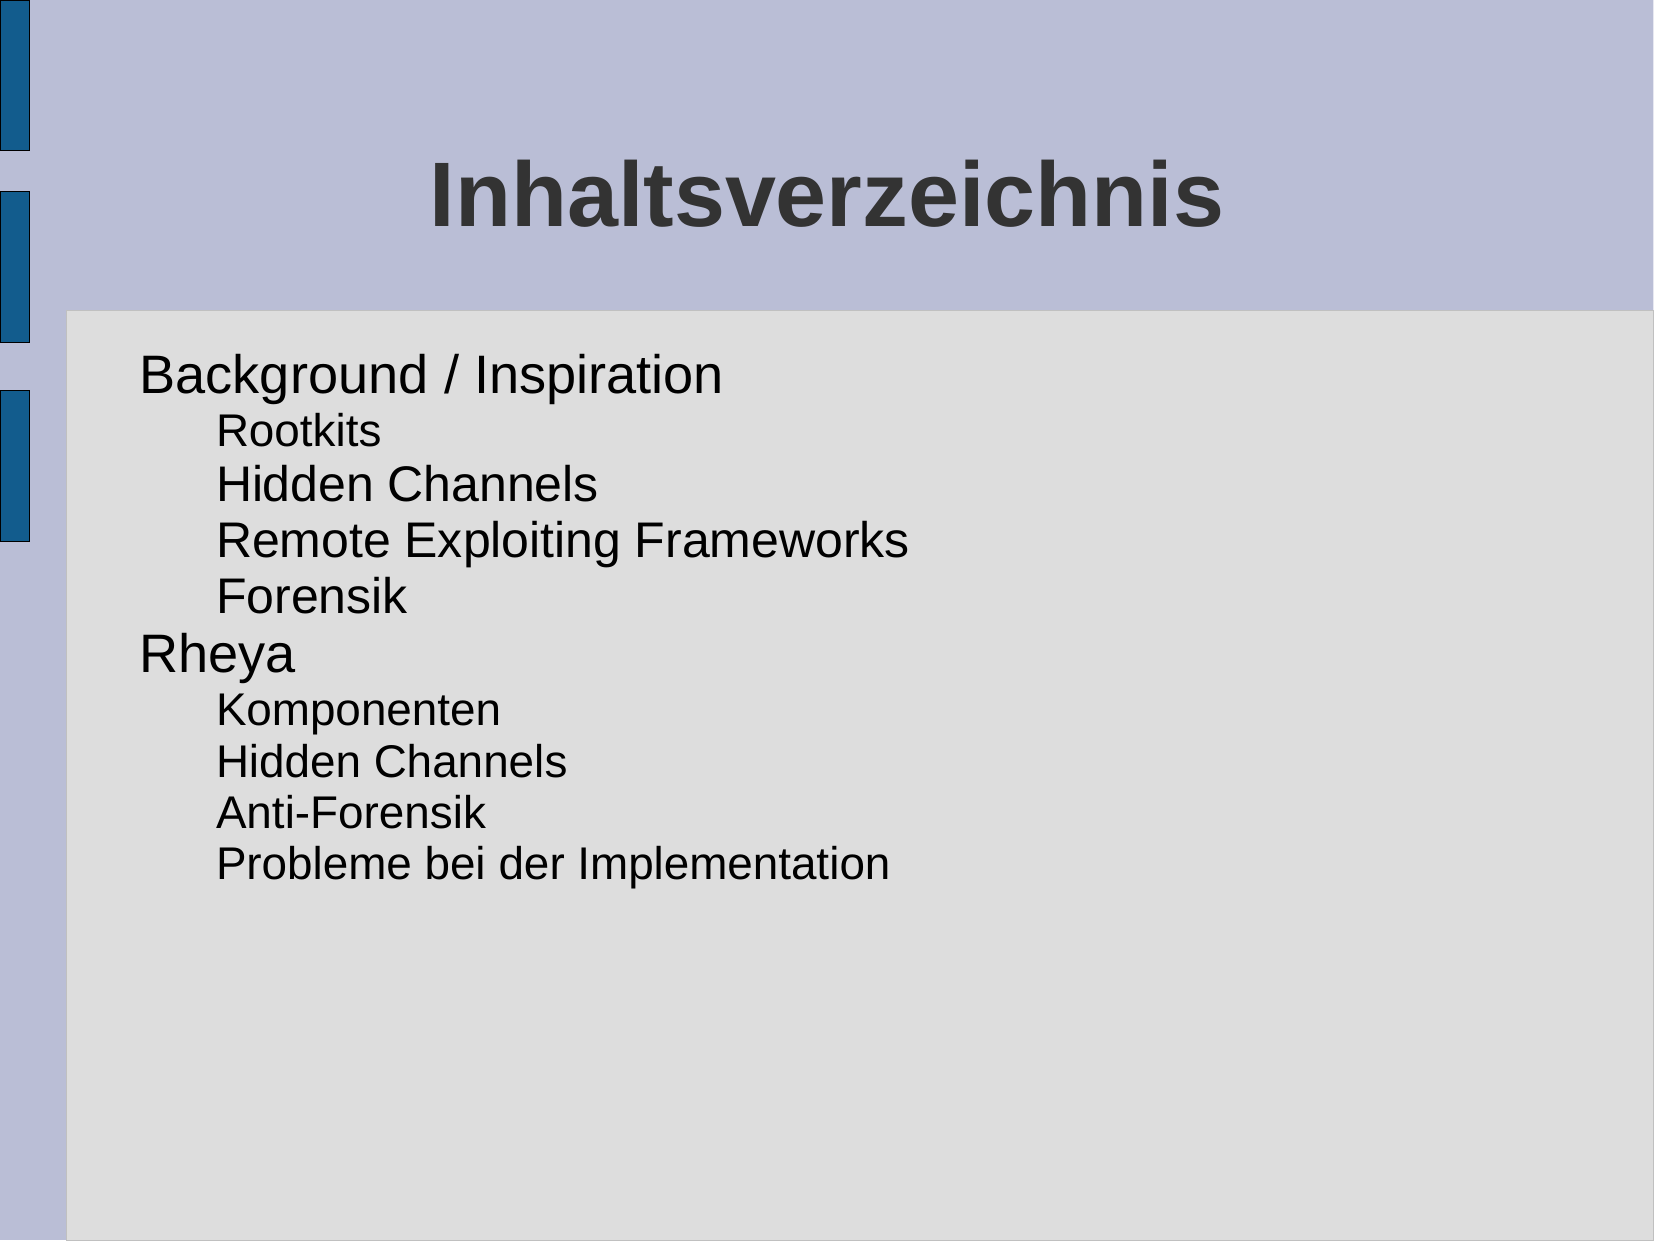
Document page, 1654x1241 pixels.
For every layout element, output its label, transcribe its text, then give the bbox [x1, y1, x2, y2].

title Inhaltsverzeichnis [121, 91, 1534, 299]
list Background / Inspiration Rootkits Hidden Channels Remote Exploiting Frameworks Forensik Rheya Komponenten Hidden Channels Anti-Forensik Probleme bei der Implementation [121, 344, 1534, 1117]
